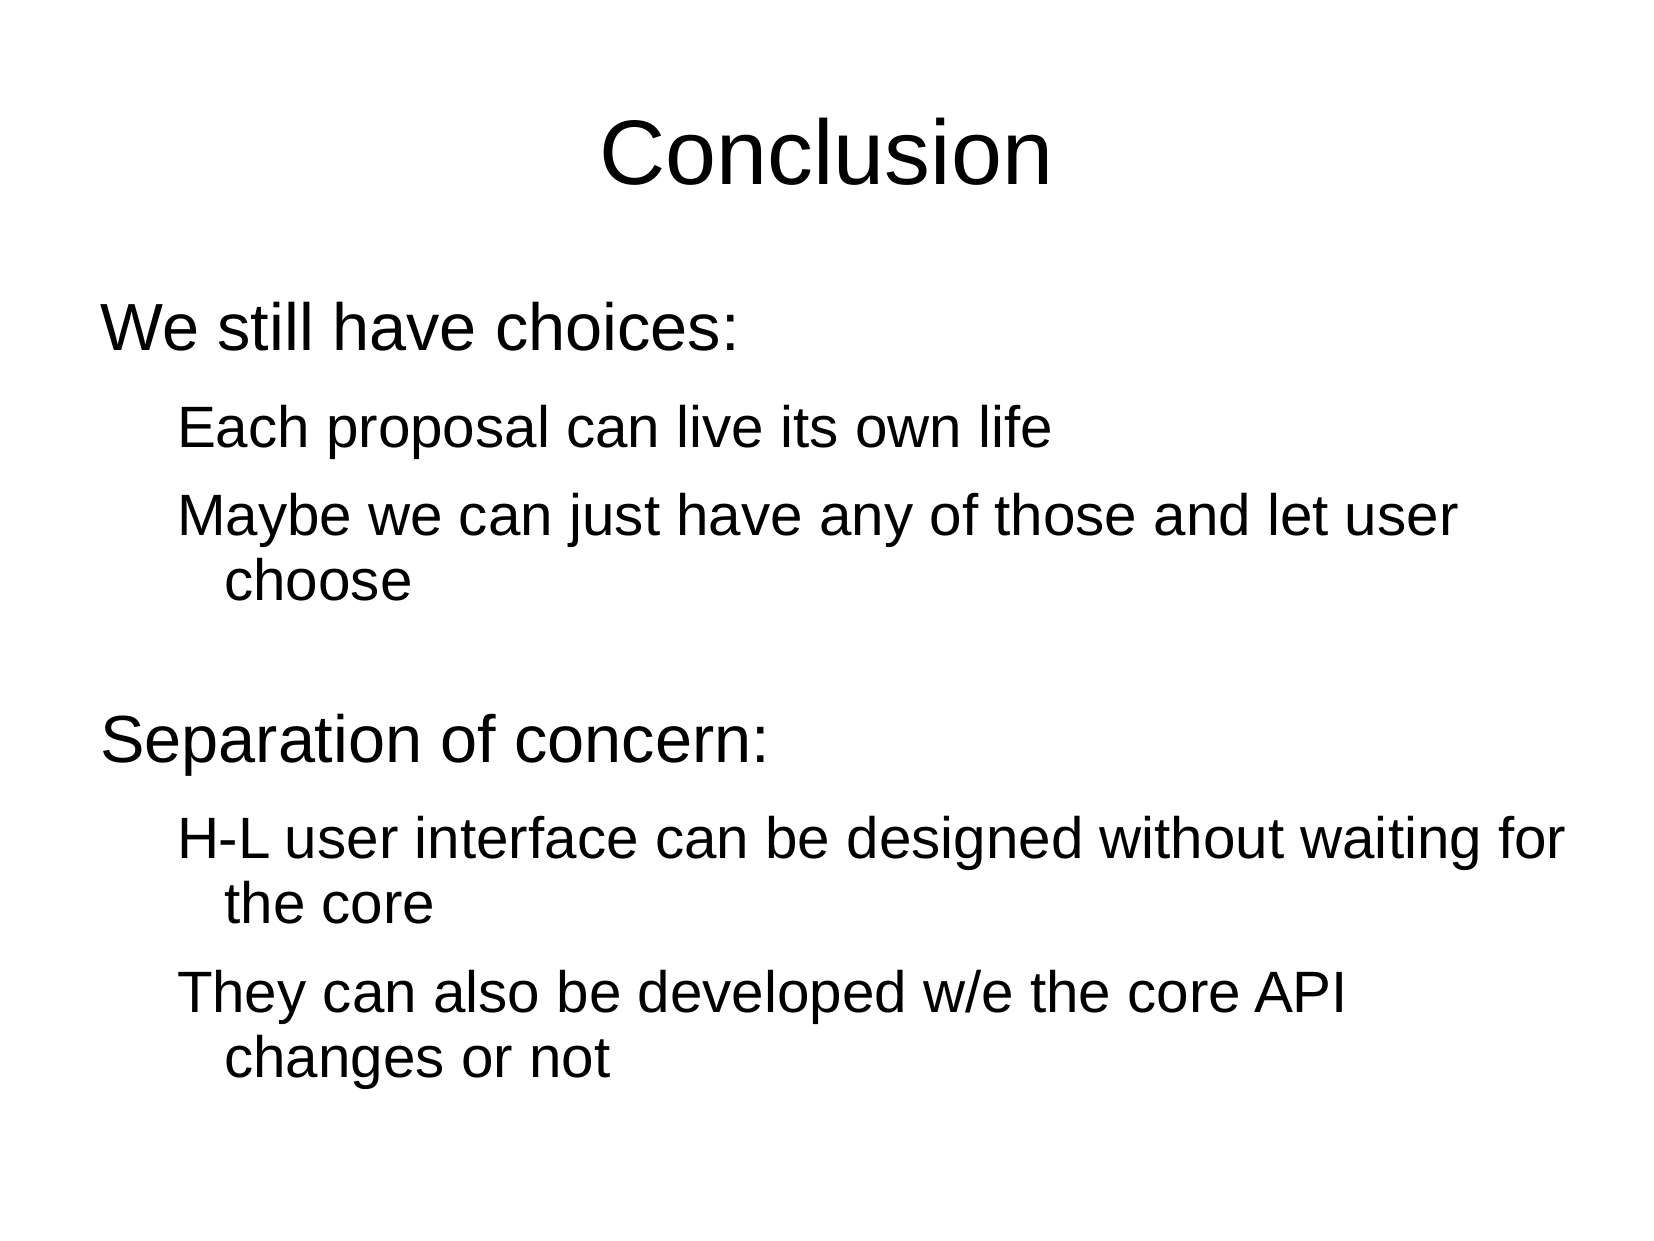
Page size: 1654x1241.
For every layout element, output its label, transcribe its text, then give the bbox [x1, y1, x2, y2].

list We still have choices: Each proposal can live its own life Maybe we can just have any of those and let user choose Separation of concern: H-L user interface can be designed without waiting for the core They can also be developed w/e the core API changes or not [82, 290, 1571, 1109]
title Conclusion [82, 49, 1571, 257]
